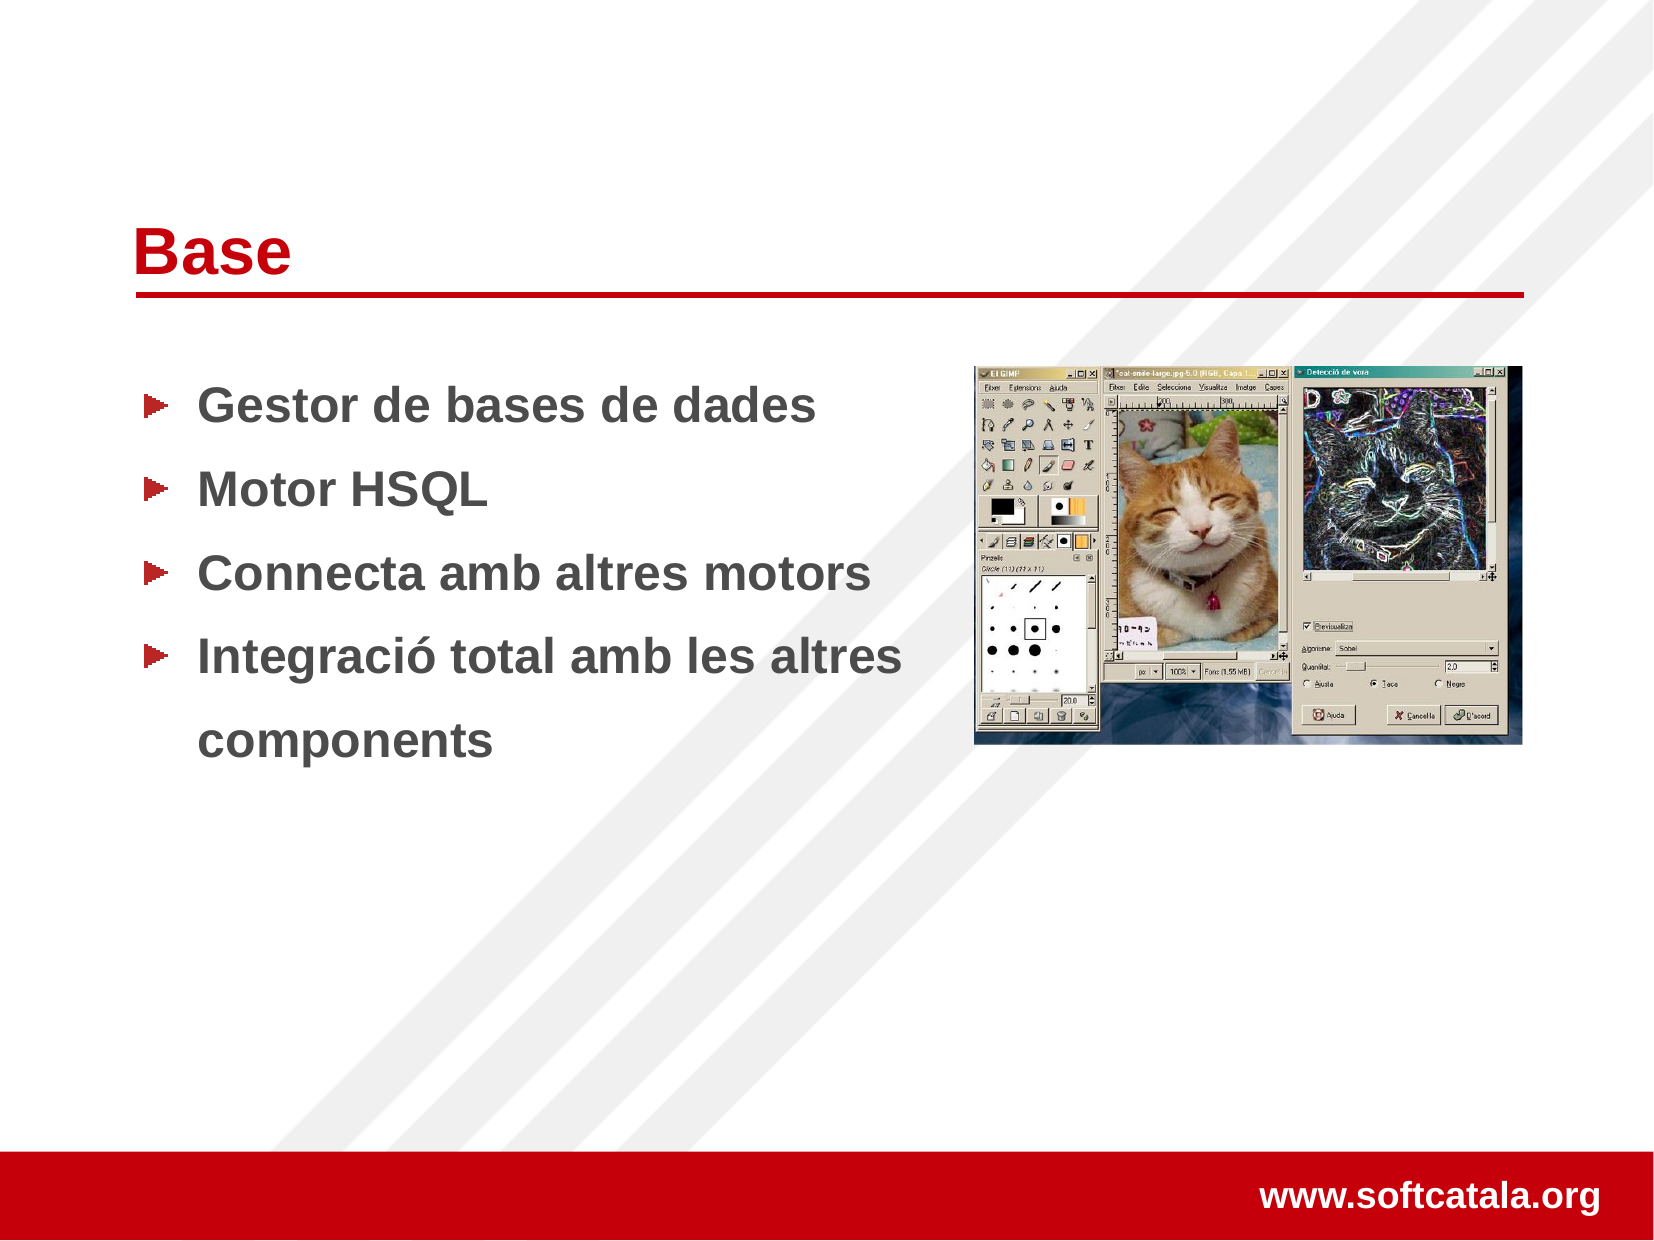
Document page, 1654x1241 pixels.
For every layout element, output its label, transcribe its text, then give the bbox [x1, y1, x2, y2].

text_box www.softcatala.org [0, 1151, 1654, 1241]
text_box Base [118, 206, 1501, 297]
picture [0, 0, 1654, 1151]
text_box Gestor de bases de dades Motor HSQL Connecta amb altres motors Integració total amb les altres components [129, 342, 1548, 748]
